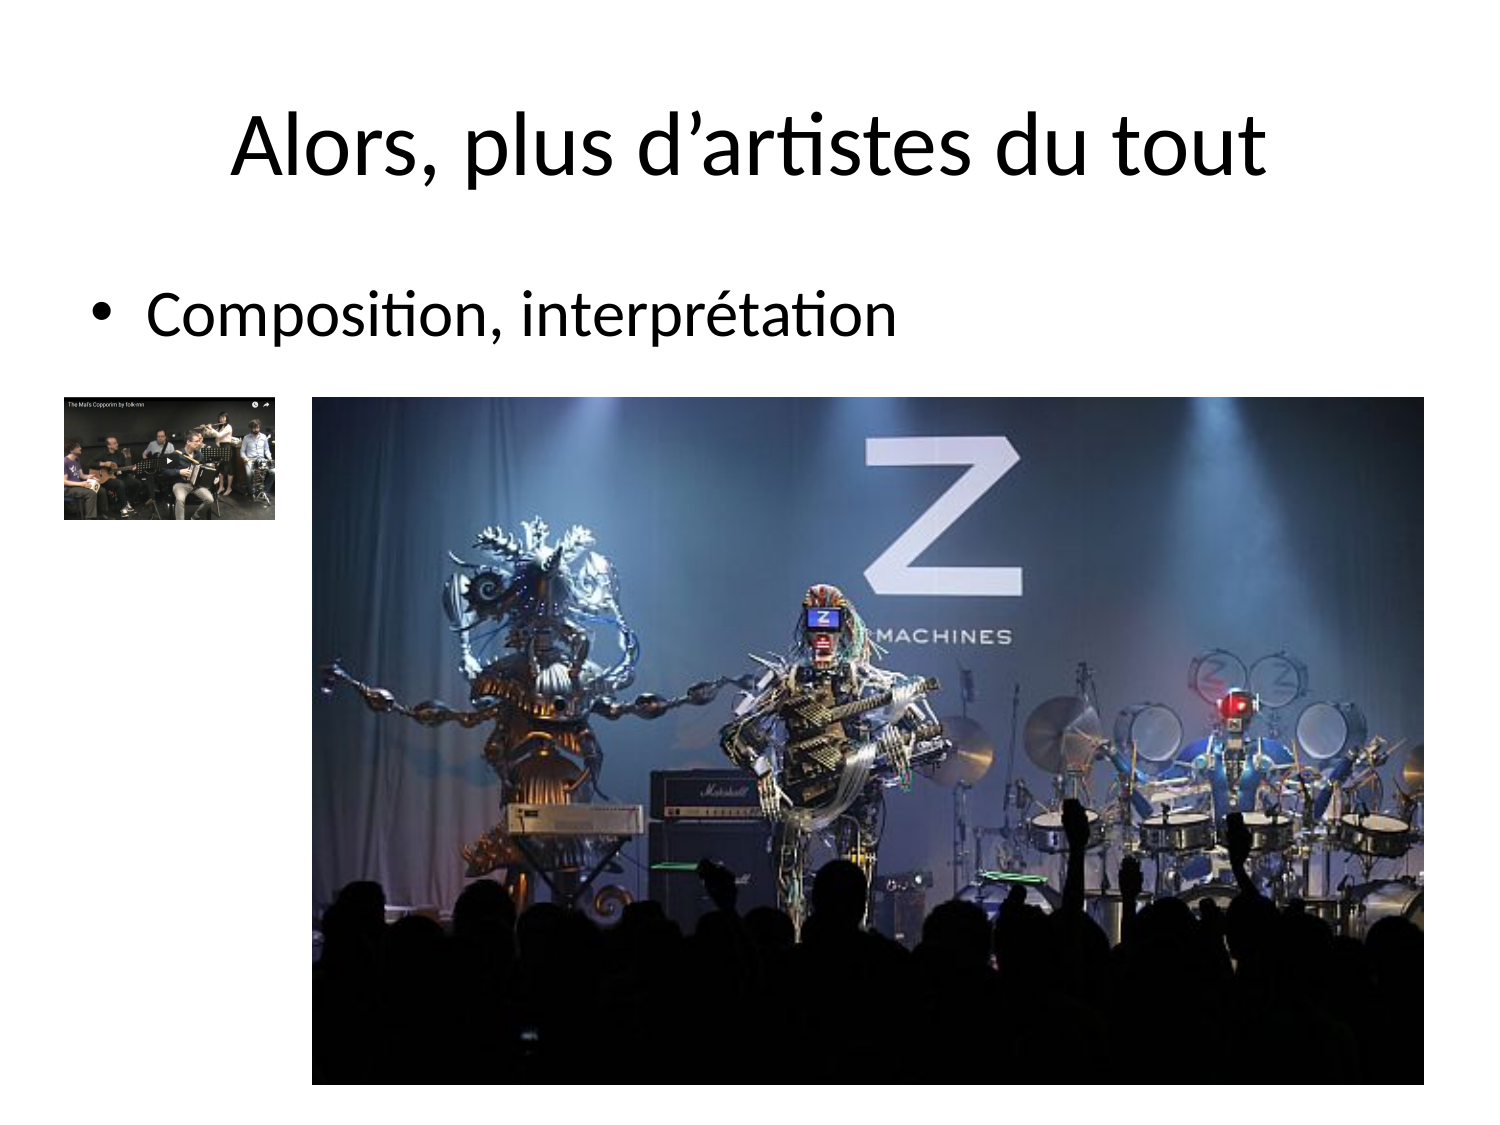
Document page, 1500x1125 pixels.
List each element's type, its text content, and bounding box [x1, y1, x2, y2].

picture [312, 397, 1424, 1085]
title Alors, plus d’artistes du tout [75, 45, 1426, 233]
picture [64, 397, 275, 520]
list Composition, interprétation [75, 262, 1426, 1005]
